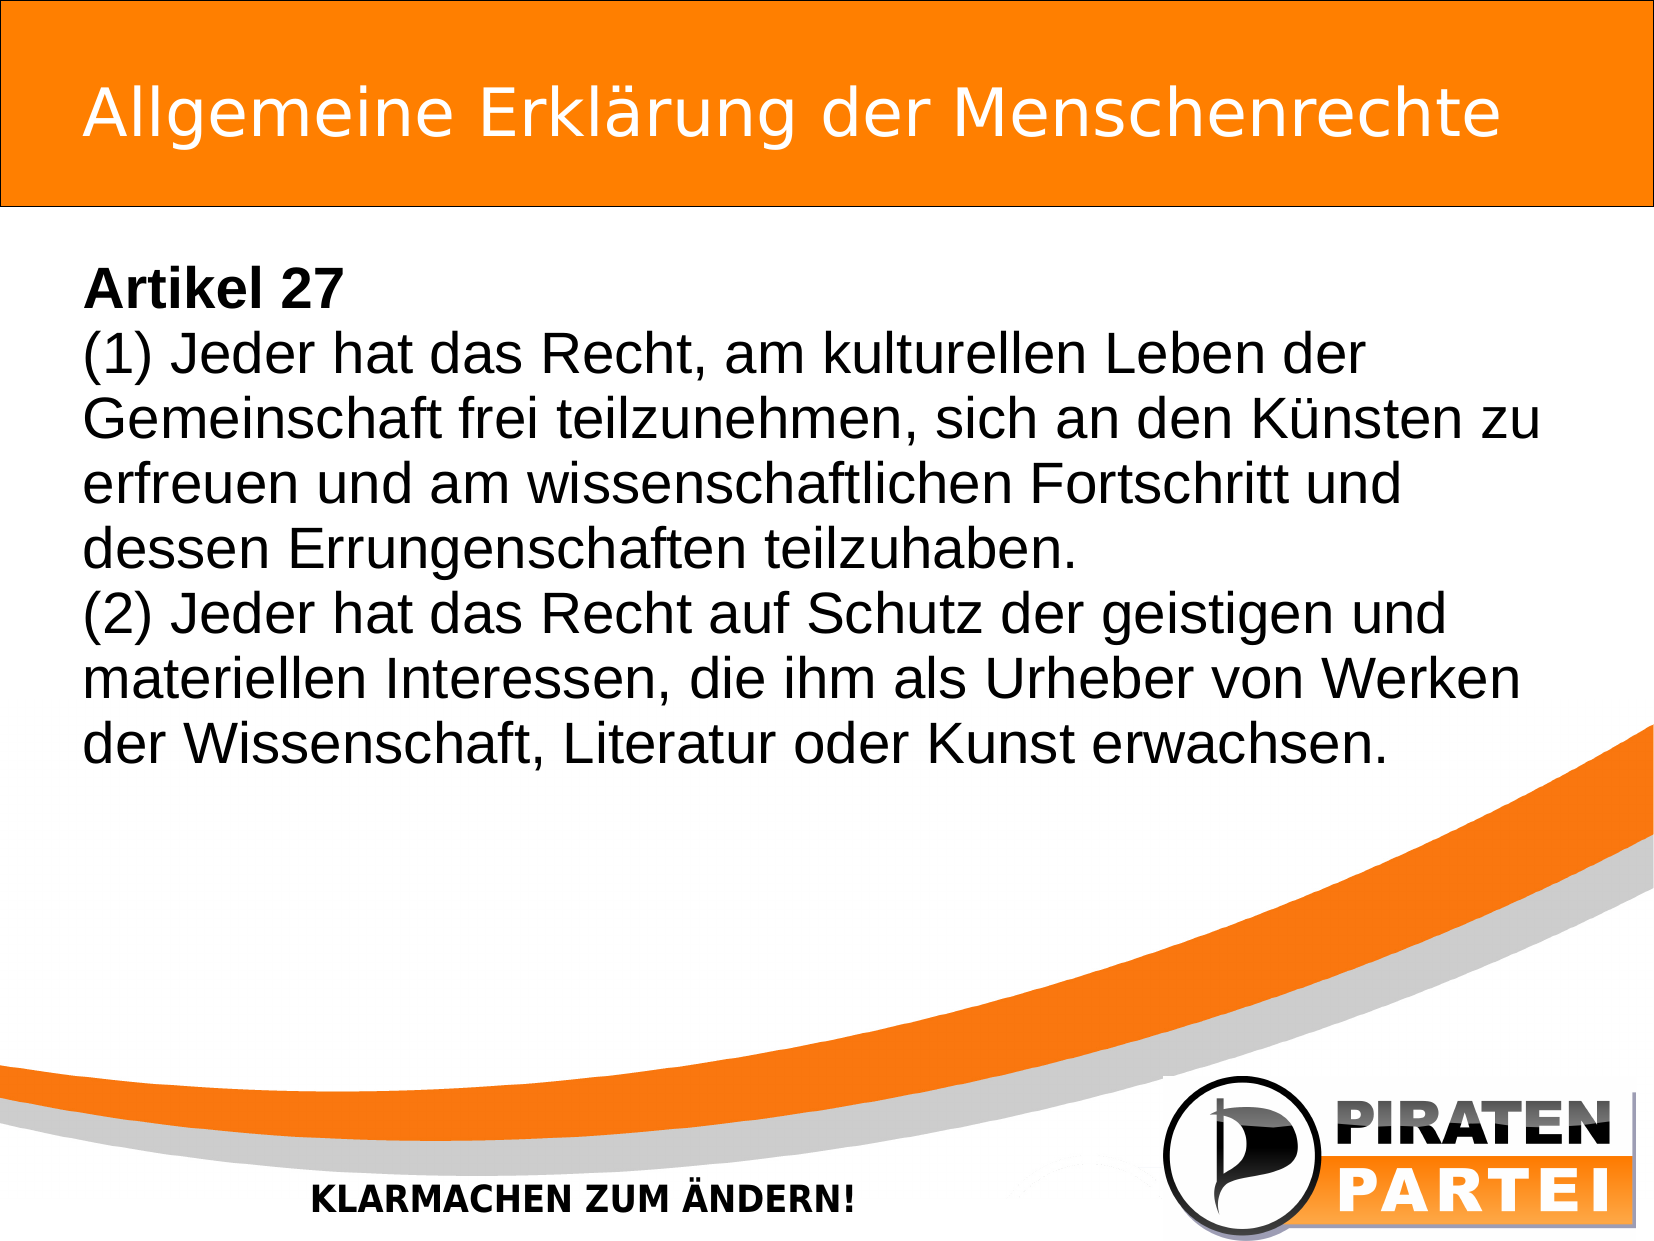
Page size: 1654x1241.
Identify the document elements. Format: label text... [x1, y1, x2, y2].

picture [0, 699, 1654, 1241]
picture [392, 1190, 399, 1197]
picture [796, 1190, 803, 1197]
subtitle Artikel 27 (1) Jeder hat das Recht, am kulturellen Leben der Gemeinschaft frei teilzunehmen, sich an den Künsten zu erfreuen und am wissenschaftlichen Fortschritt und dessen Errungenschaften teilzuhaben. (2) Jeder hat das Recht auf Schutz der geistigen und materiellen Interessen, die ihm als Urheber von Werken der Wissenschaft, Literatur oder Kunst erwachsen. [82, 243, 1571, 1048]
picture [745, 1190, 756, 1199]
title Allgemeine Erklärung der Menschenrechte [82, 56, 1571, 170]
